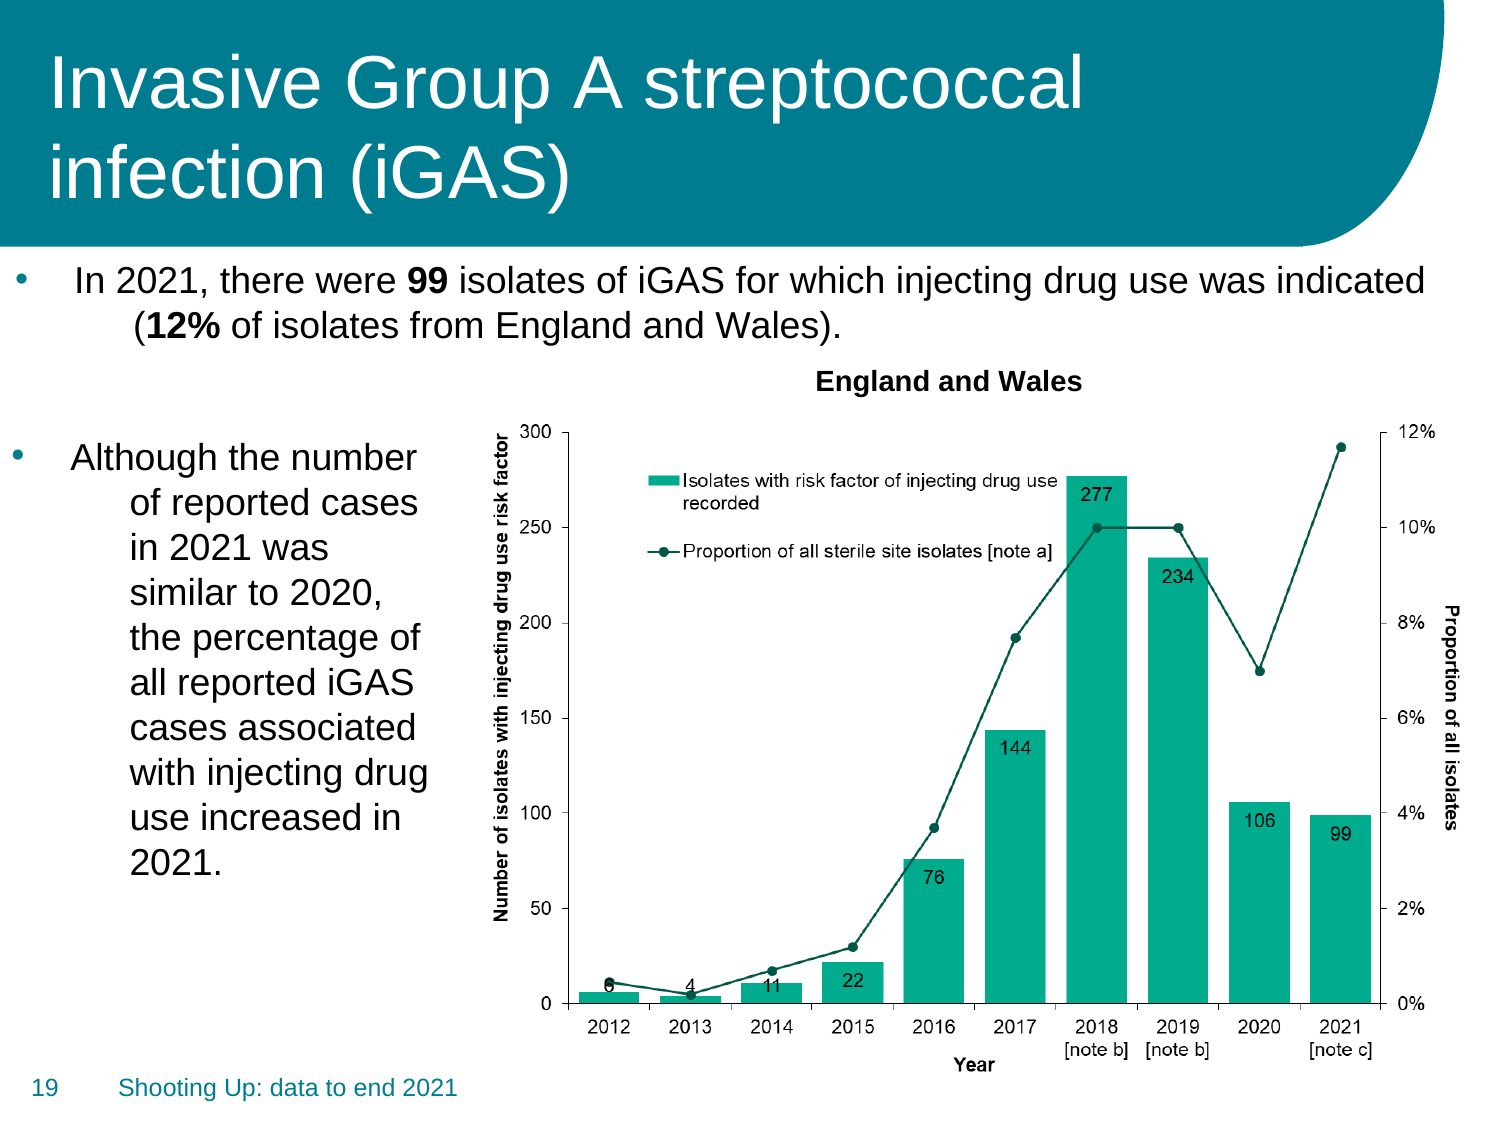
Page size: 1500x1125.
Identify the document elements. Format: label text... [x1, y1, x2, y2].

text_box In 2021, there were 99 isolates of iGAS for which injecting drug use was indicated (12% of isolates from England and Wales). [0, 248, 1442, 400]
text_box [16, 1056, 90, 1117]
text_box England and Wales [804, 357, 1095, 403]
text_box Shooting Up: data to end 2021 [103, 1056, 492, 1116]
text_box Although the number of reported cases in 2021 was similar to 2020, the percentage of all reported iGAS cases associated with injecting drug use increased in 2021. [0, 426, 456, 802]
title Invasive Group A streptococcal infection (iGAS) [37, 28, 1335, 222]
picture [473, 403, 1466, 1078]
